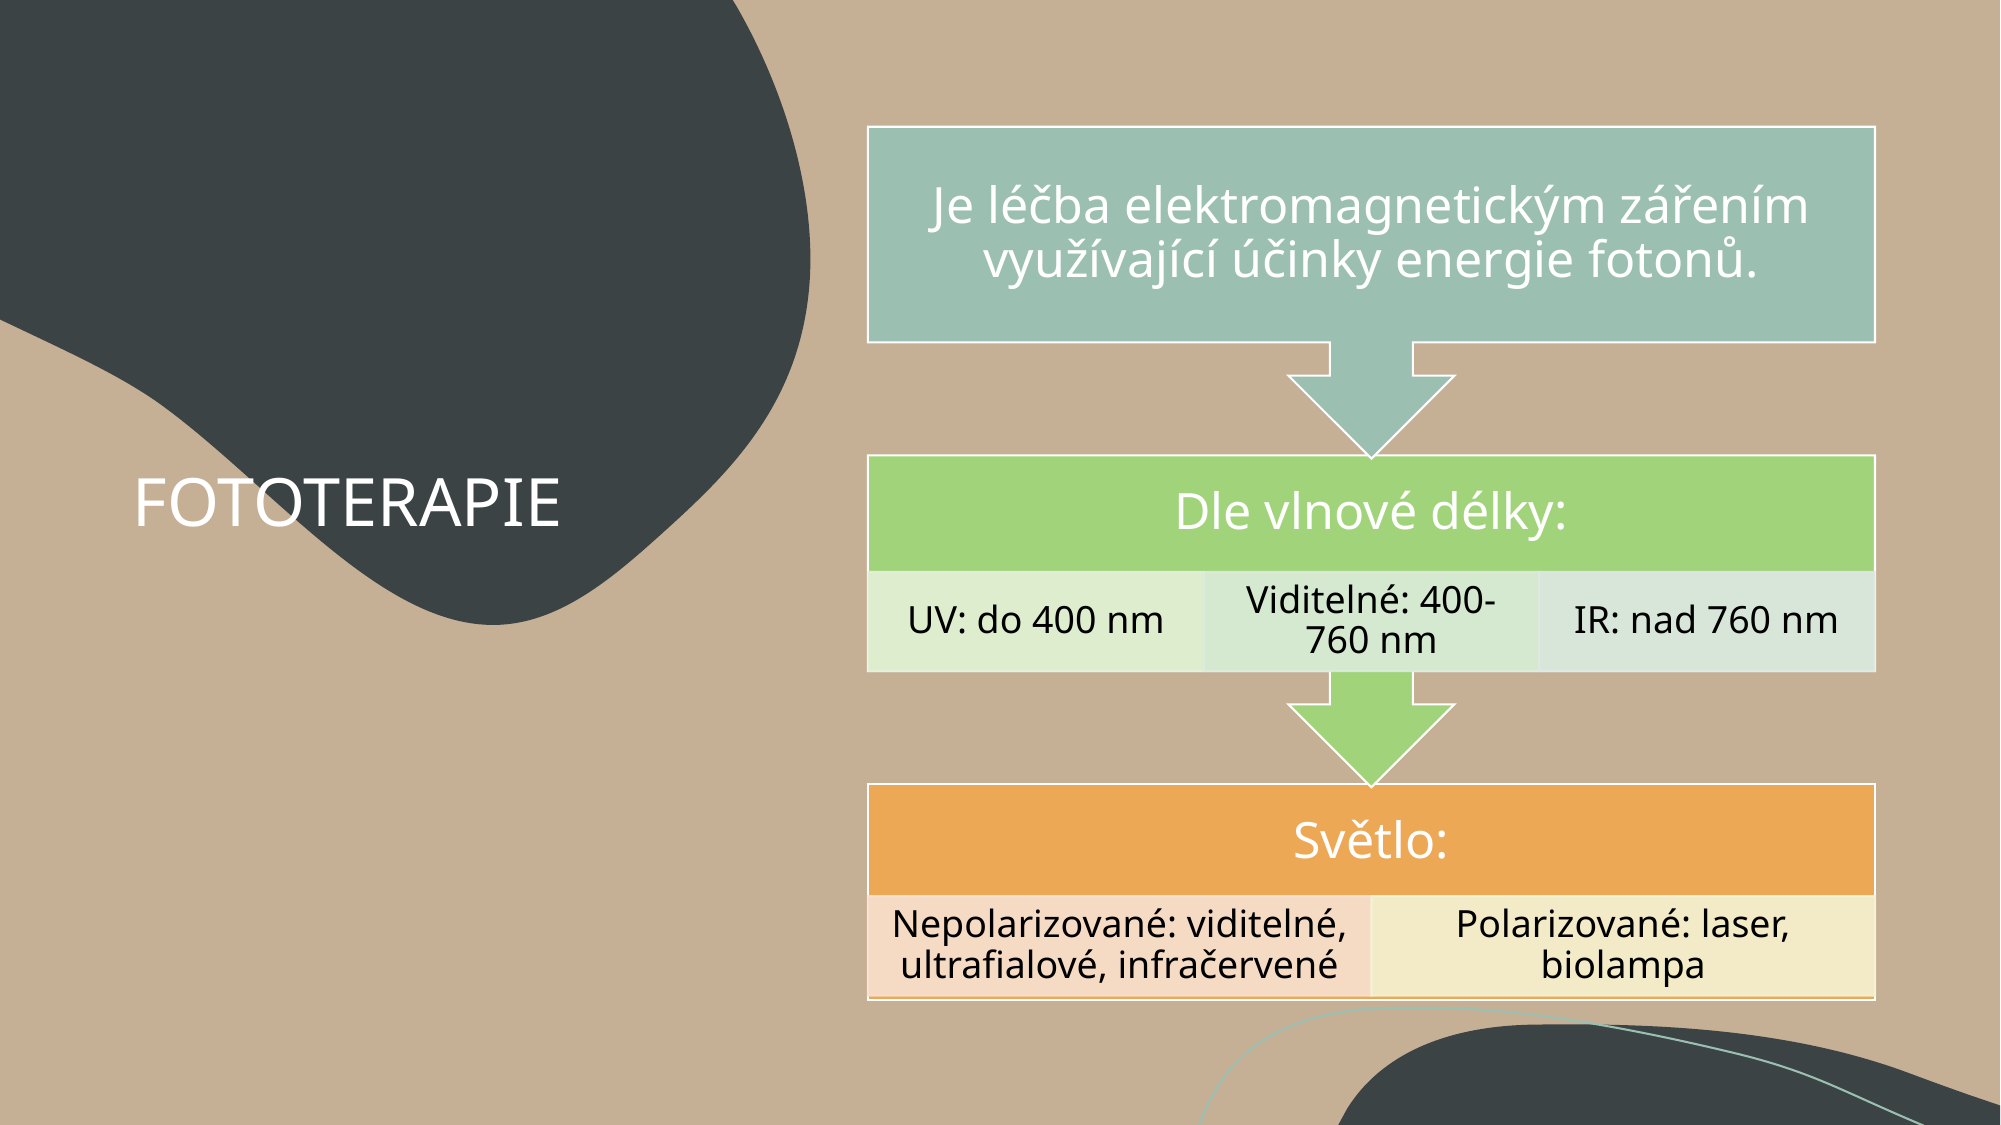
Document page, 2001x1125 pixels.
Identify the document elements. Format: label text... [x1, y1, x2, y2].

title FOTOTERAPIE [117, 126, 751, 807]
text_box Dle vlnové délky: [867, 455, 1876, 672]
text_box IR: nad 760 nm [1539, 571, 1875, 672]
text_box [0, 0, 2000, 1125]
text_box Polarizované: laser, biolampa [1371, 896, 1876, 996]
text_box Nepolarizované: viditelné, ultrafialové, infračervené [867, 896, 1371, 996]
text_box [1201, 1009, 1917, 1125]
text_box Světlo: [867, 996, 1876, 1000]
text_box Je léčba elektromagnetickým zářením využívající účinky energie fotonů. [867, 126, 1876, 459]
text_box Dle vlnové délky: [1288, 672, 1455, 788]
text_box Viditelné: 400-760 nm [1203, 571, 1539, 672]
text_box UV: do 400 nm [868, 571, 1203, 672]
text_box Světlo: [867, 784, 1876, 896]
